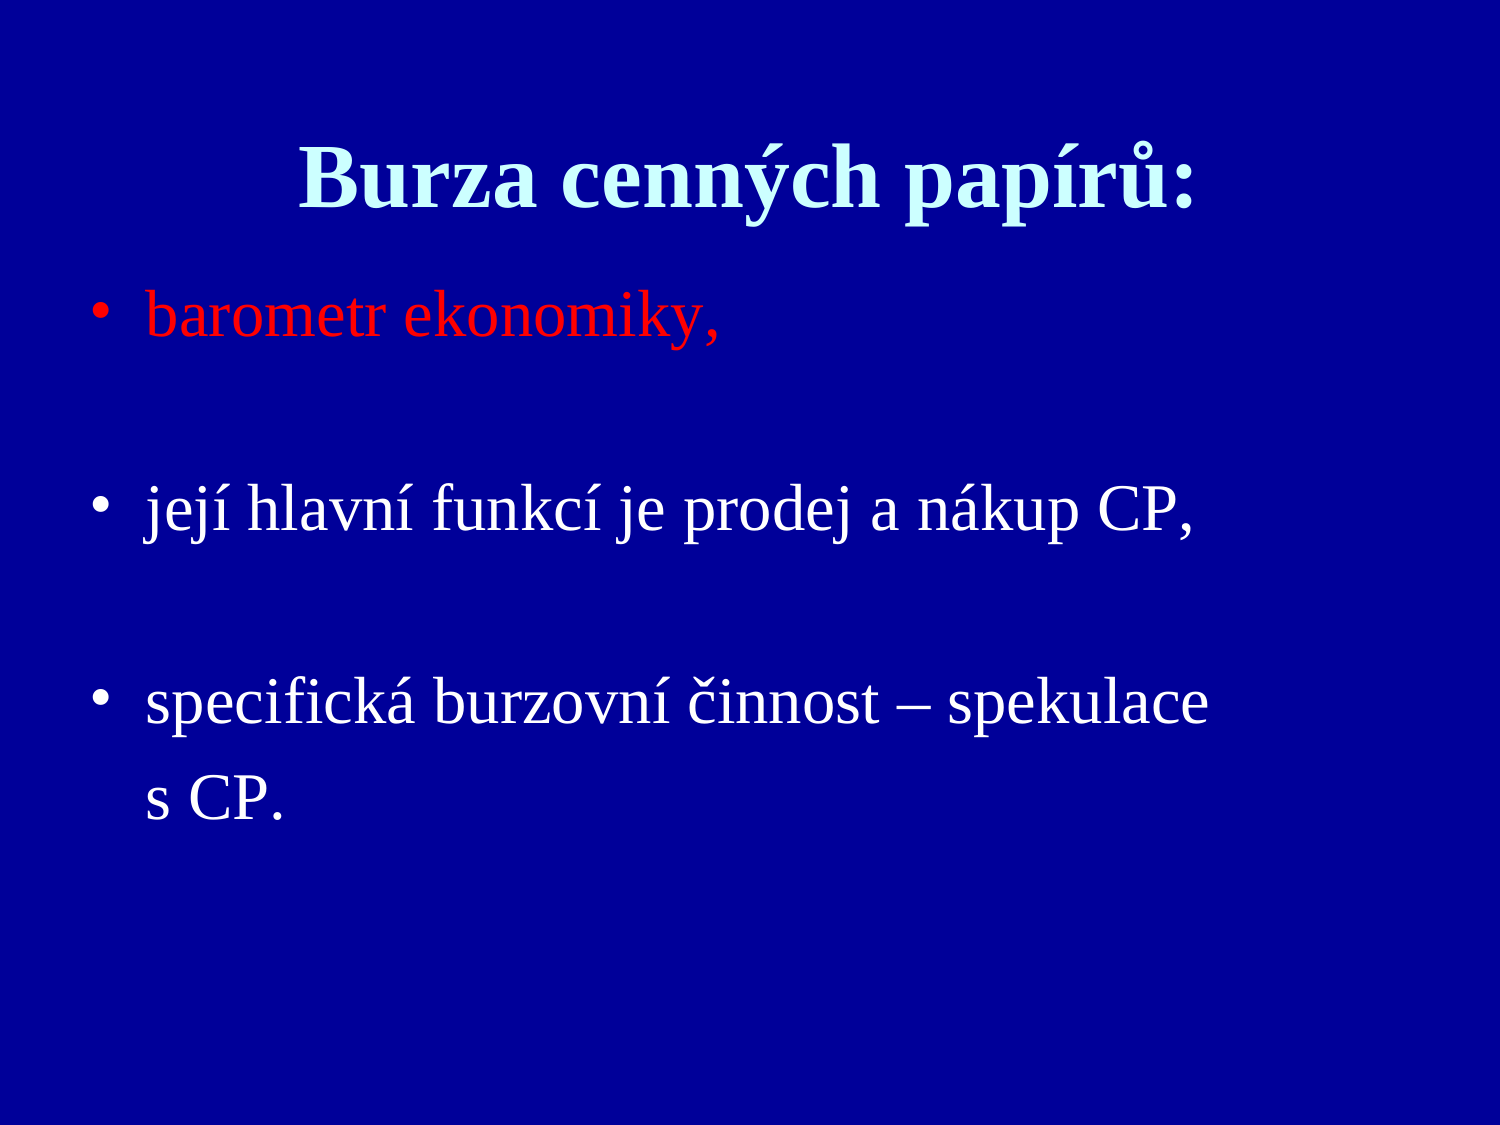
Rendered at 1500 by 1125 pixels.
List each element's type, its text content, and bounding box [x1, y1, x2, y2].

title Burza cenných papírů: [74, 45, 1426, 234]
list barometr ekonomiky, její hlavní funkcí je prodej a nákup CP, specifická burzovní činnost – spekulace s CP. [74, 262, 1426, 979]
